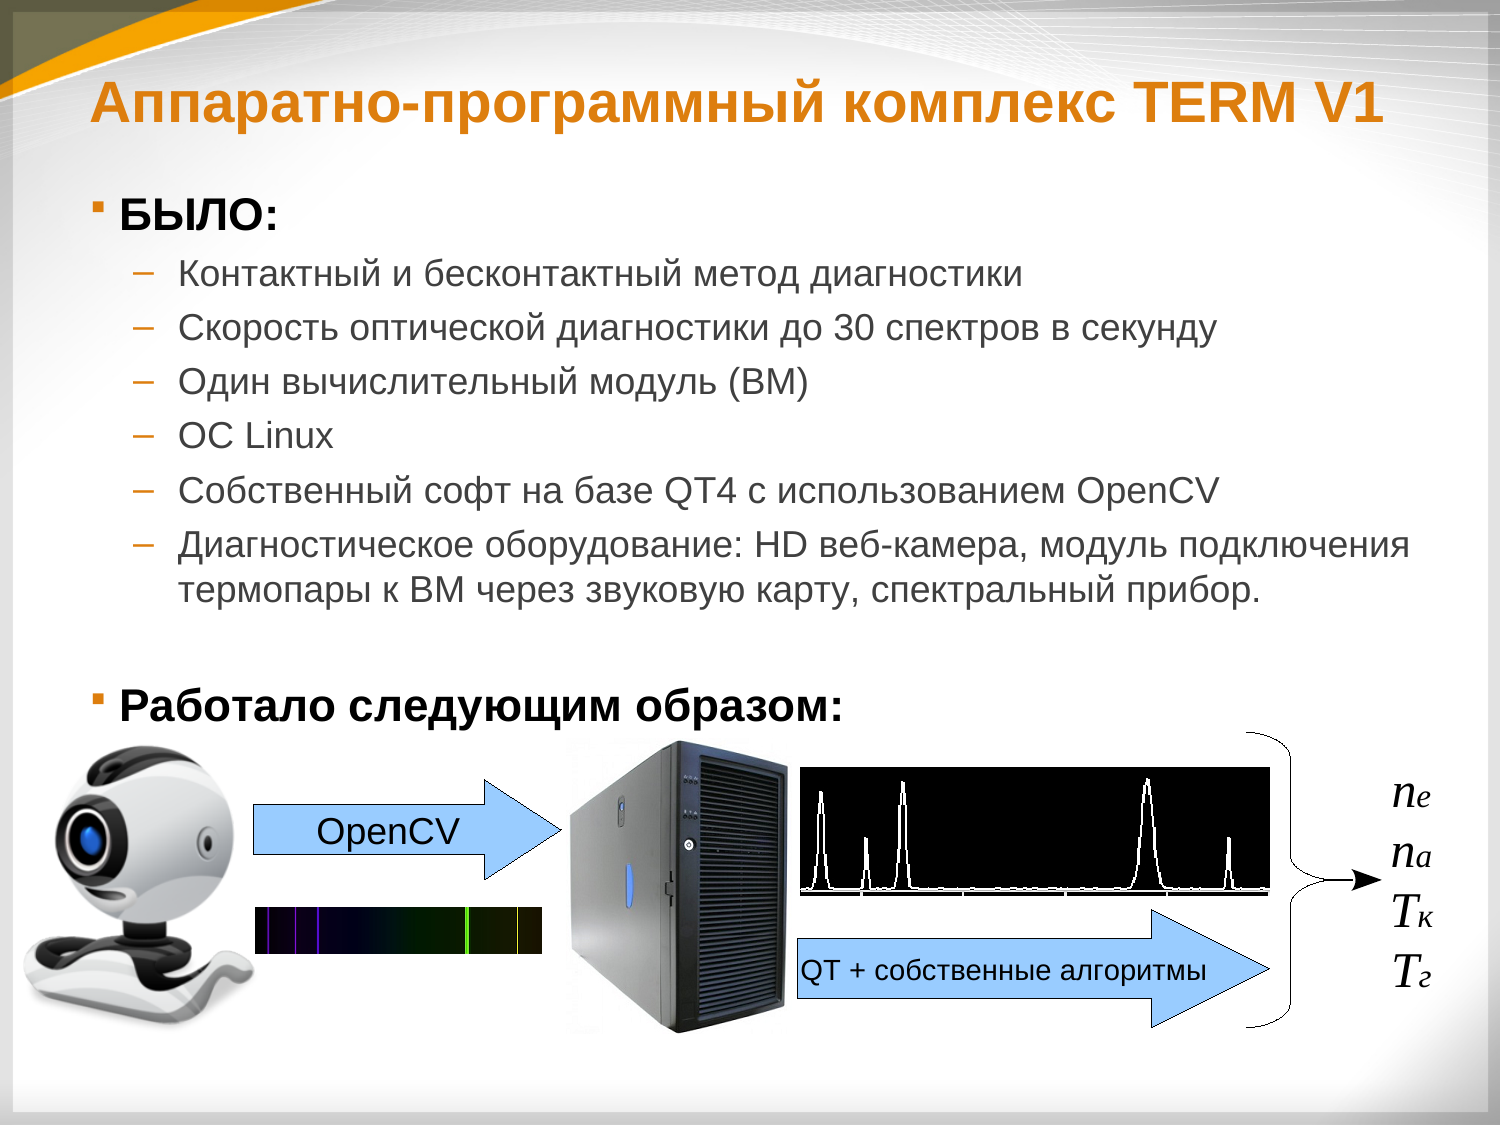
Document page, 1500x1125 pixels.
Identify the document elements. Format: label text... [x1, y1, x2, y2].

text_box OpenCV [253, 779, 562, 880]
list БЫЛО: Контактный и бесконтактный метод диагностики Скорость оптической диагностики до 30 спектров в секунду Один вычислительный модуль (ВМ) ОС Linux Собственный софт на базе QT4 с использованием OpenCV Диагностическое оборудование: HD веб-камера, модуль подключения термопары к ВМ через звуковую карту, спектральный прибор. Работало следующим образом: [74, 176, 1463, 920]
title Аппаратно-программный комплекс TERM V1 [74, 21, 1463, 176]
text_box nе nа Тк Тг [1352, 750, 1471, 1005]
text_box QT + собственные алгоритмы [797, 909, 1270, 1028]
picture [0, 0, 1500, 1125]
